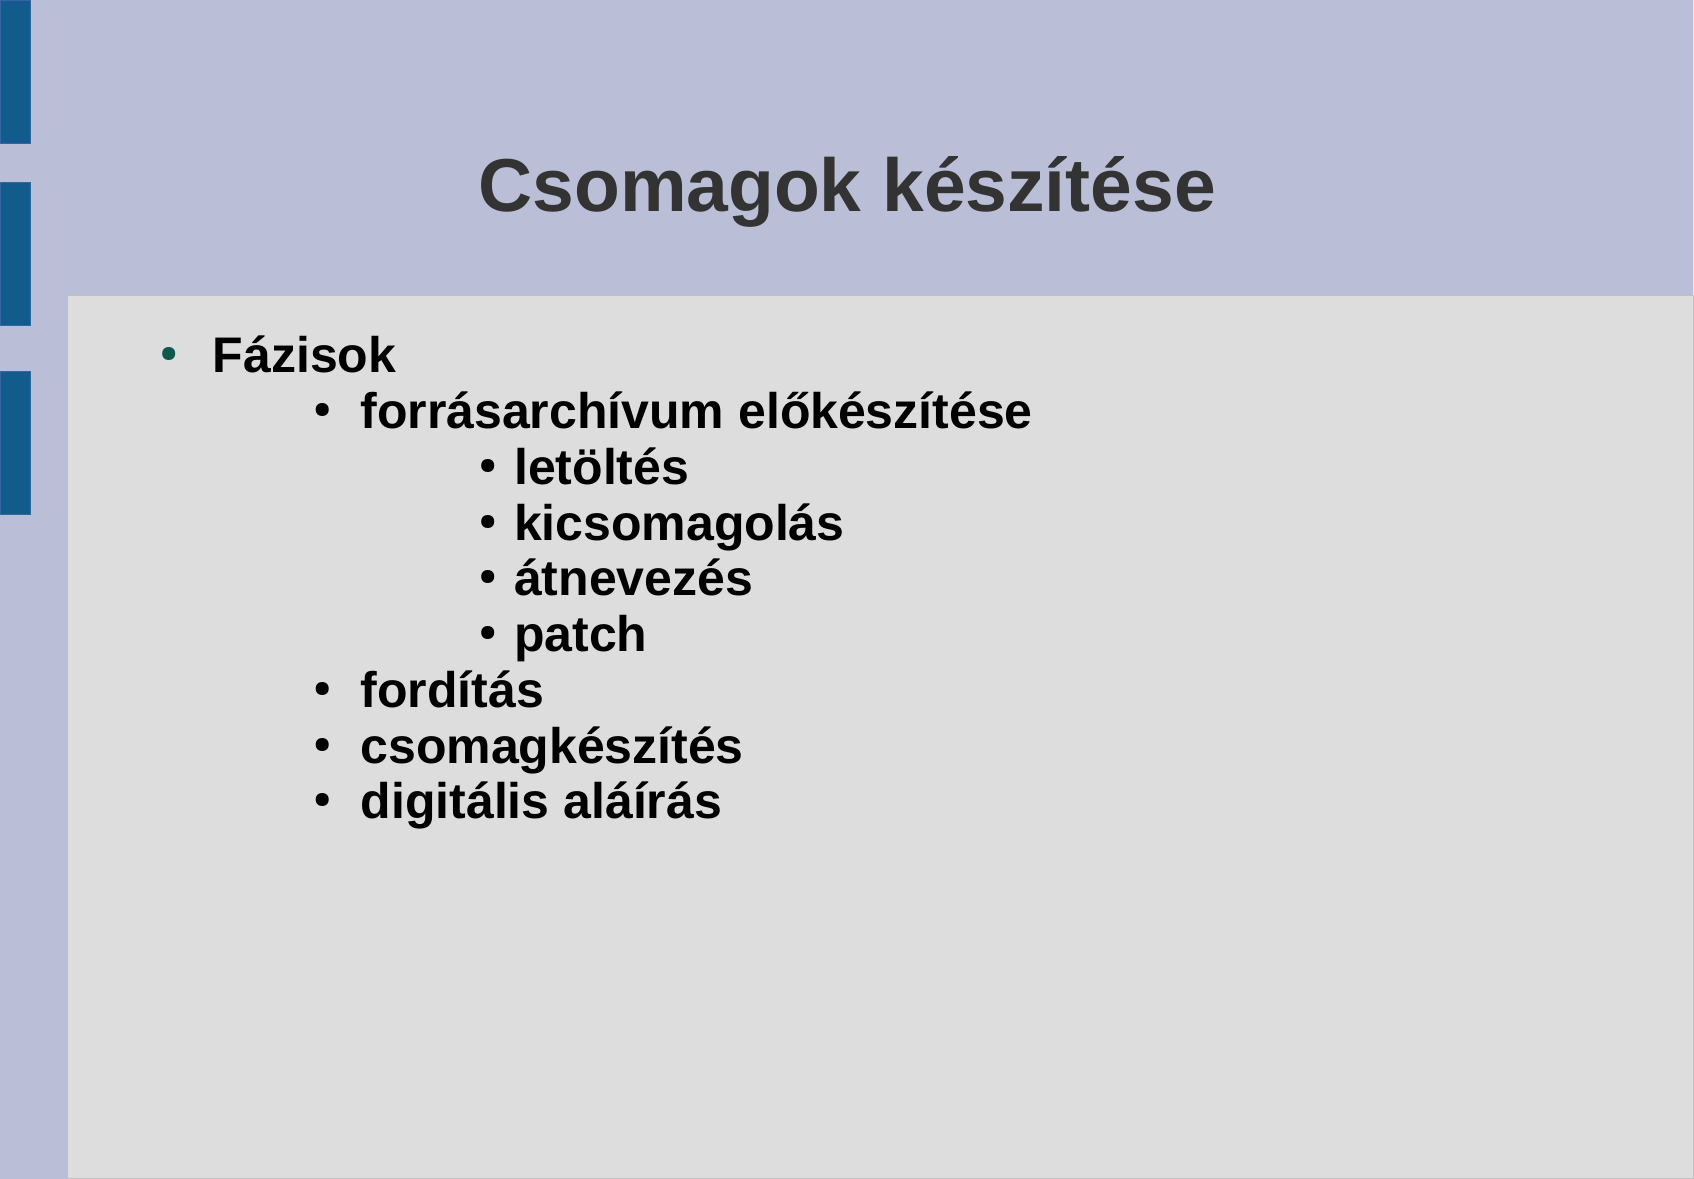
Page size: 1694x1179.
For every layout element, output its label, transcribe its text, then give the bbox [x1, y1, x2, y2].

list Fázisok forrásarchívum előkészítése letöltés kicsomagolás átnevezés patch fordítás csomagkészítés digitális aláírás [124, 327, 1571, 1071]
title Csomagok készítése [124, 86, 1571, 284]
